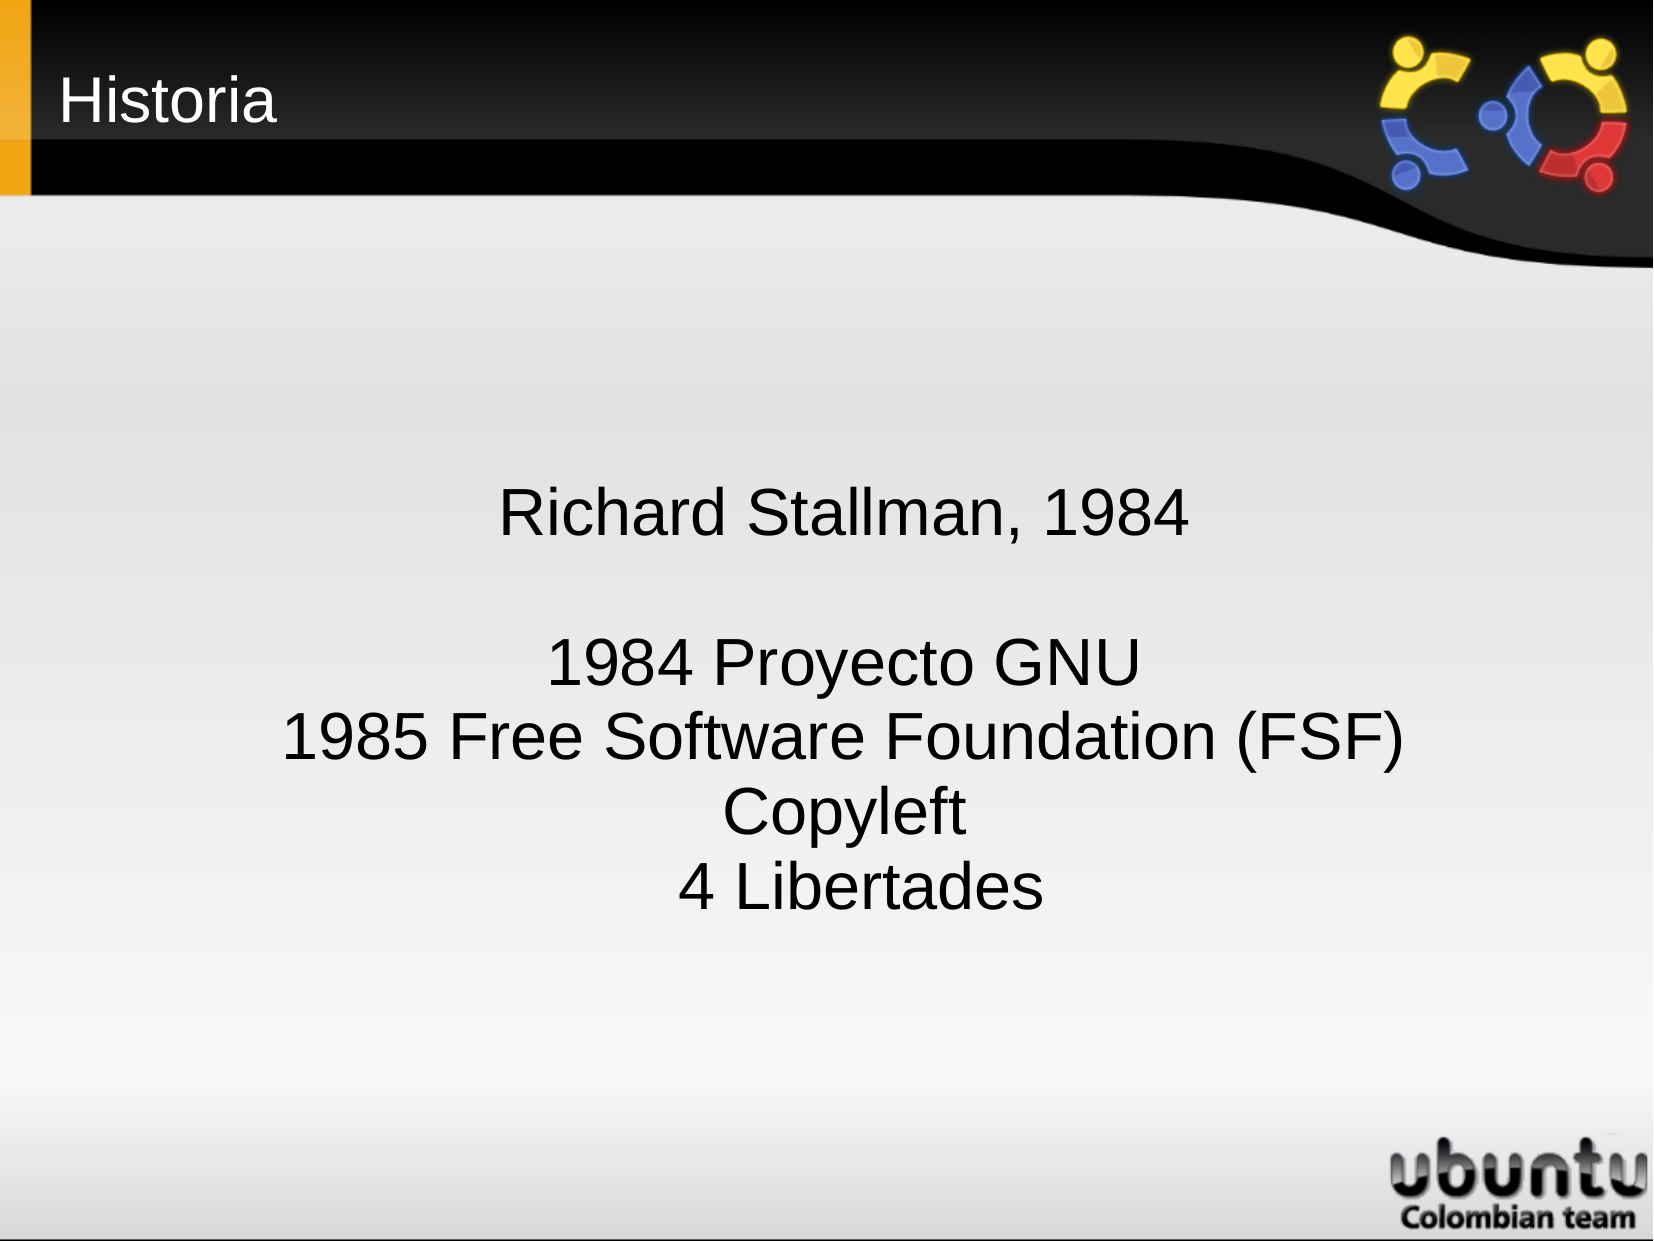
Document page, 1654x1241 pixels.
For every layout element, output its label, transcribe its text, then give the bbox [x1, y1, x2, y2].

subtitle Richard Stallman, 1984 1984 Proyecto GNU 1985 Free Software Foundation (FSF) Copyleft 4 Libertades [82, 297, 1571, 1102]
title Historia [59, 48, 1376, 153]
picture [0, 0, 1653, 1241]
